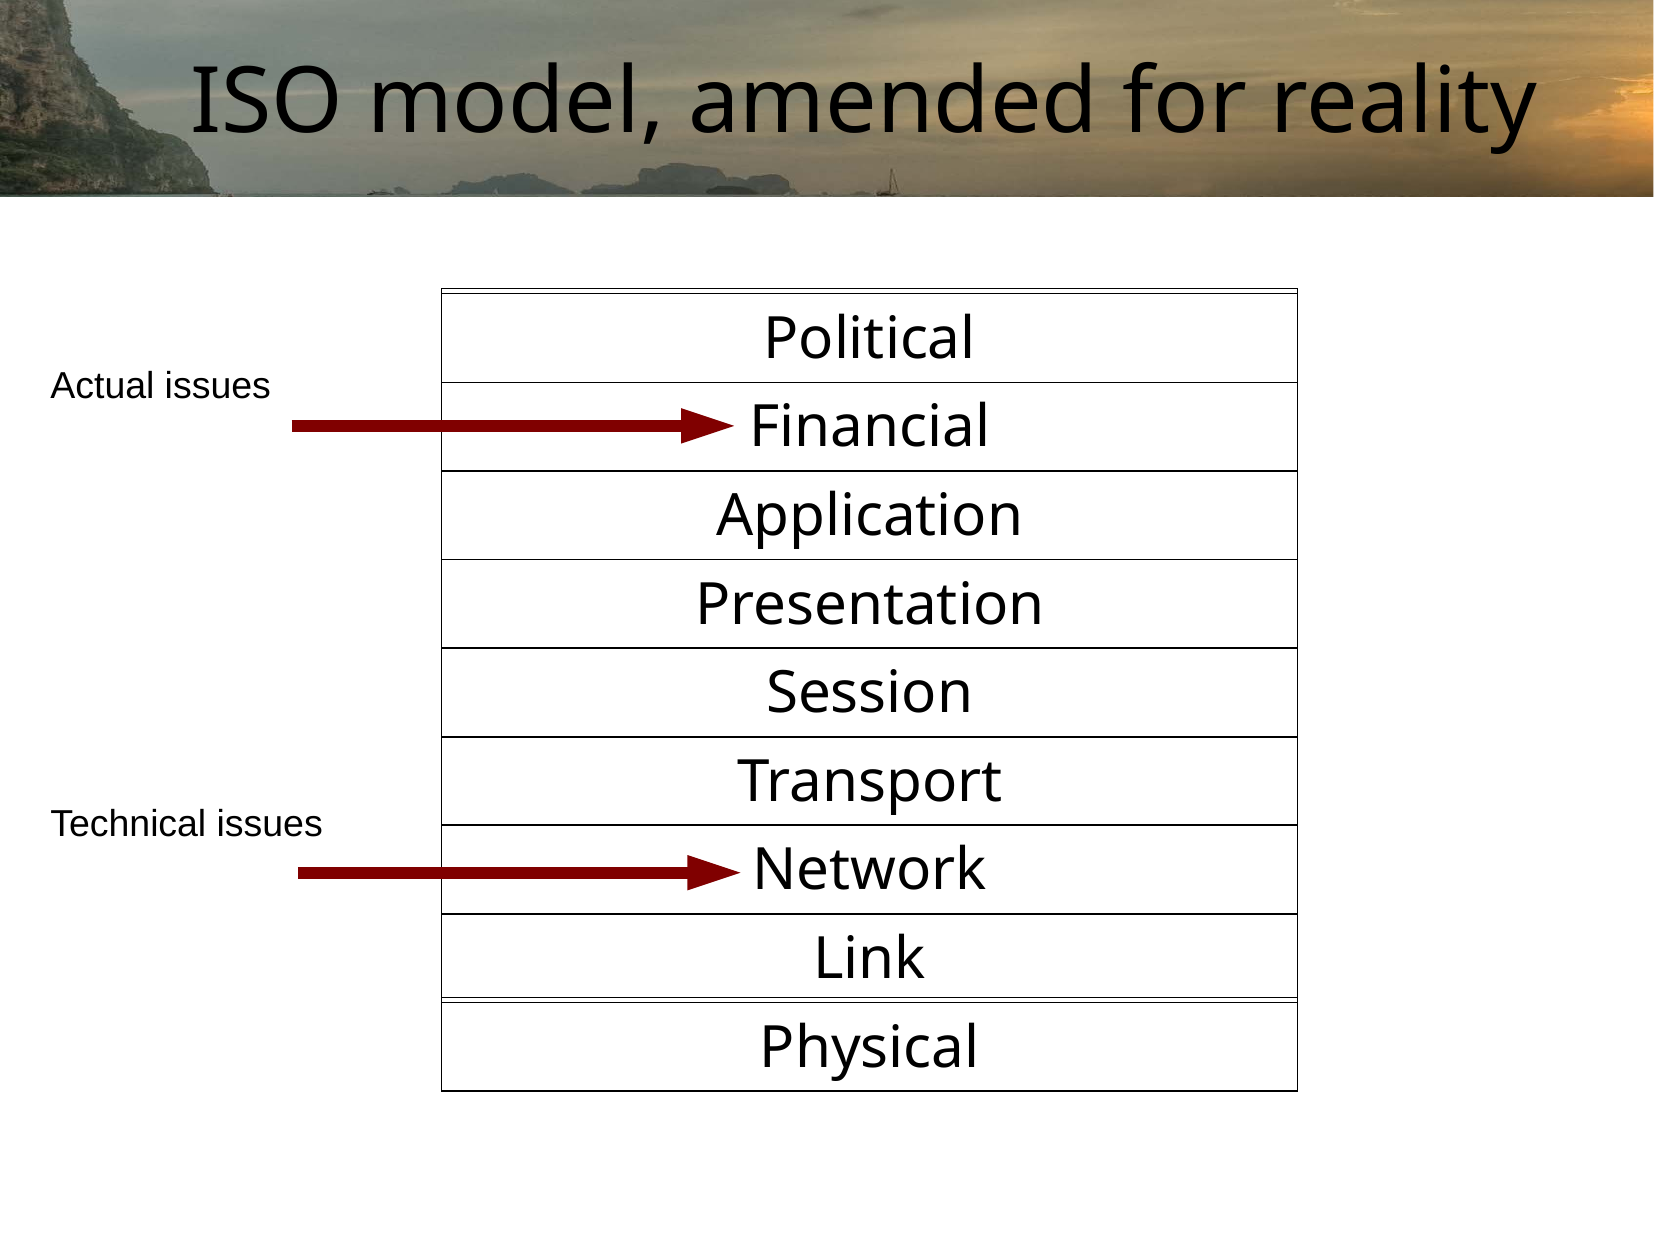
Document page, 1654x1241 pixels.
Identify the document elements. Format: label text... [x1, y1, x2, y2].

text_box Presentation [442, 560, 1297, 644]
text_box Financial [442, 383, 1297, 467]
text_box Political [442, 294, 1297, 379]
text_box Application [442, 472, 1297, 556]
title ISO model, amended for reality [190, 0, 1571, 194]
text_box Network [442, 826, 1297, 910]
picture [442, 289, 1297, 293]
text_box Technical issues [35, 795, 338, 852]
text_box Link [442, 915, 1297, 997]
text_box Session [442, 649, 1297, 733]
text_box Physical [442, 1003, 1297, 1087]
picture [0, 0, 1654, 197]
picture [442, 998, 1297, 1002]
text_box Actual issues [35, 356, 286, 414]
text_box Transport [442, 738, 1297, 821]
